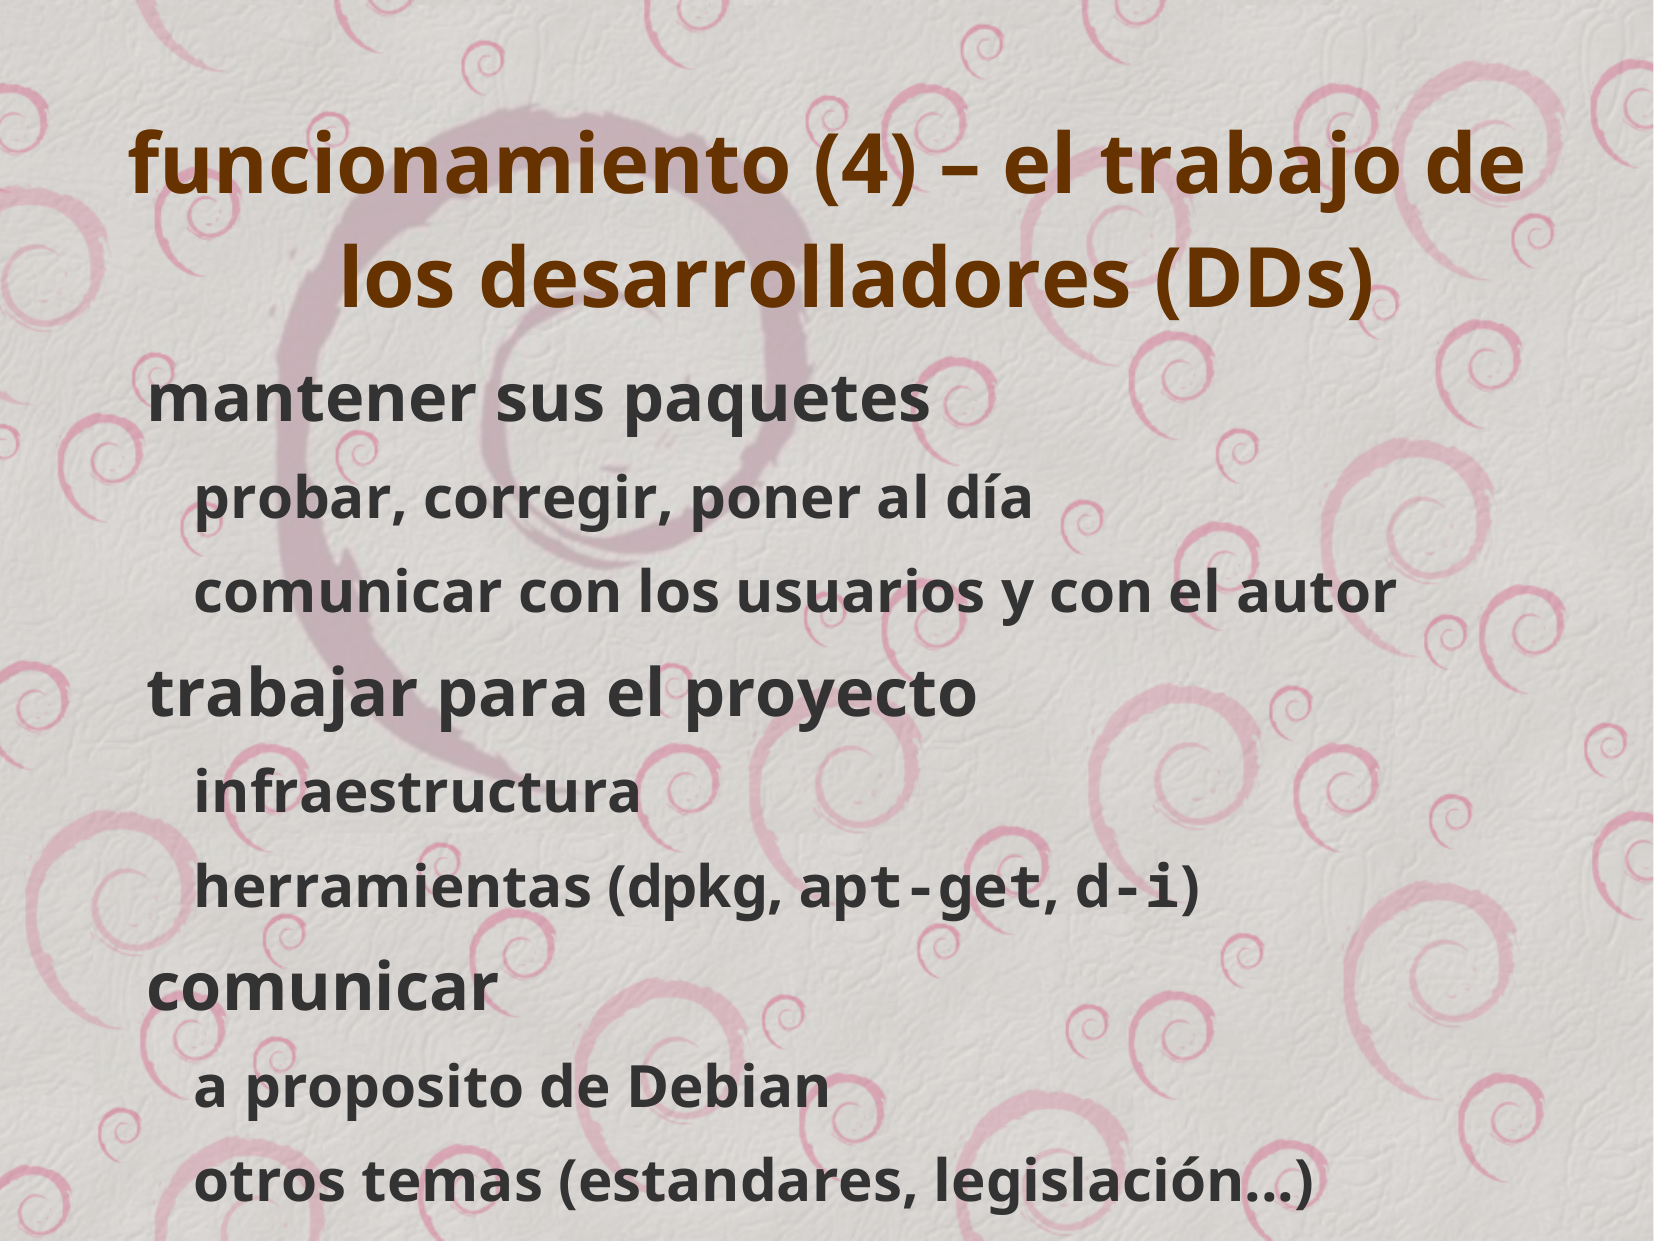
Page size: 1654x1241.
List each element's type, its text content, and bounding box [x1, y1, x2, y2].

title funcionamiento (4) – el trabajo de los desarrolladores (DDs) [121, 114, 1534, 322]
picture [0, 0, 1654, 1241]
list mantener sus paquetes probar, corregir, poner al día comunicar con los usuarios y con el autor trabajar para el proyecto infraestructura herramientas (dpkg, apt-get, d-i) comunicar a proposito de Debian otros temas (estandares, legislación...) [134, 350, 1516, 1133]
